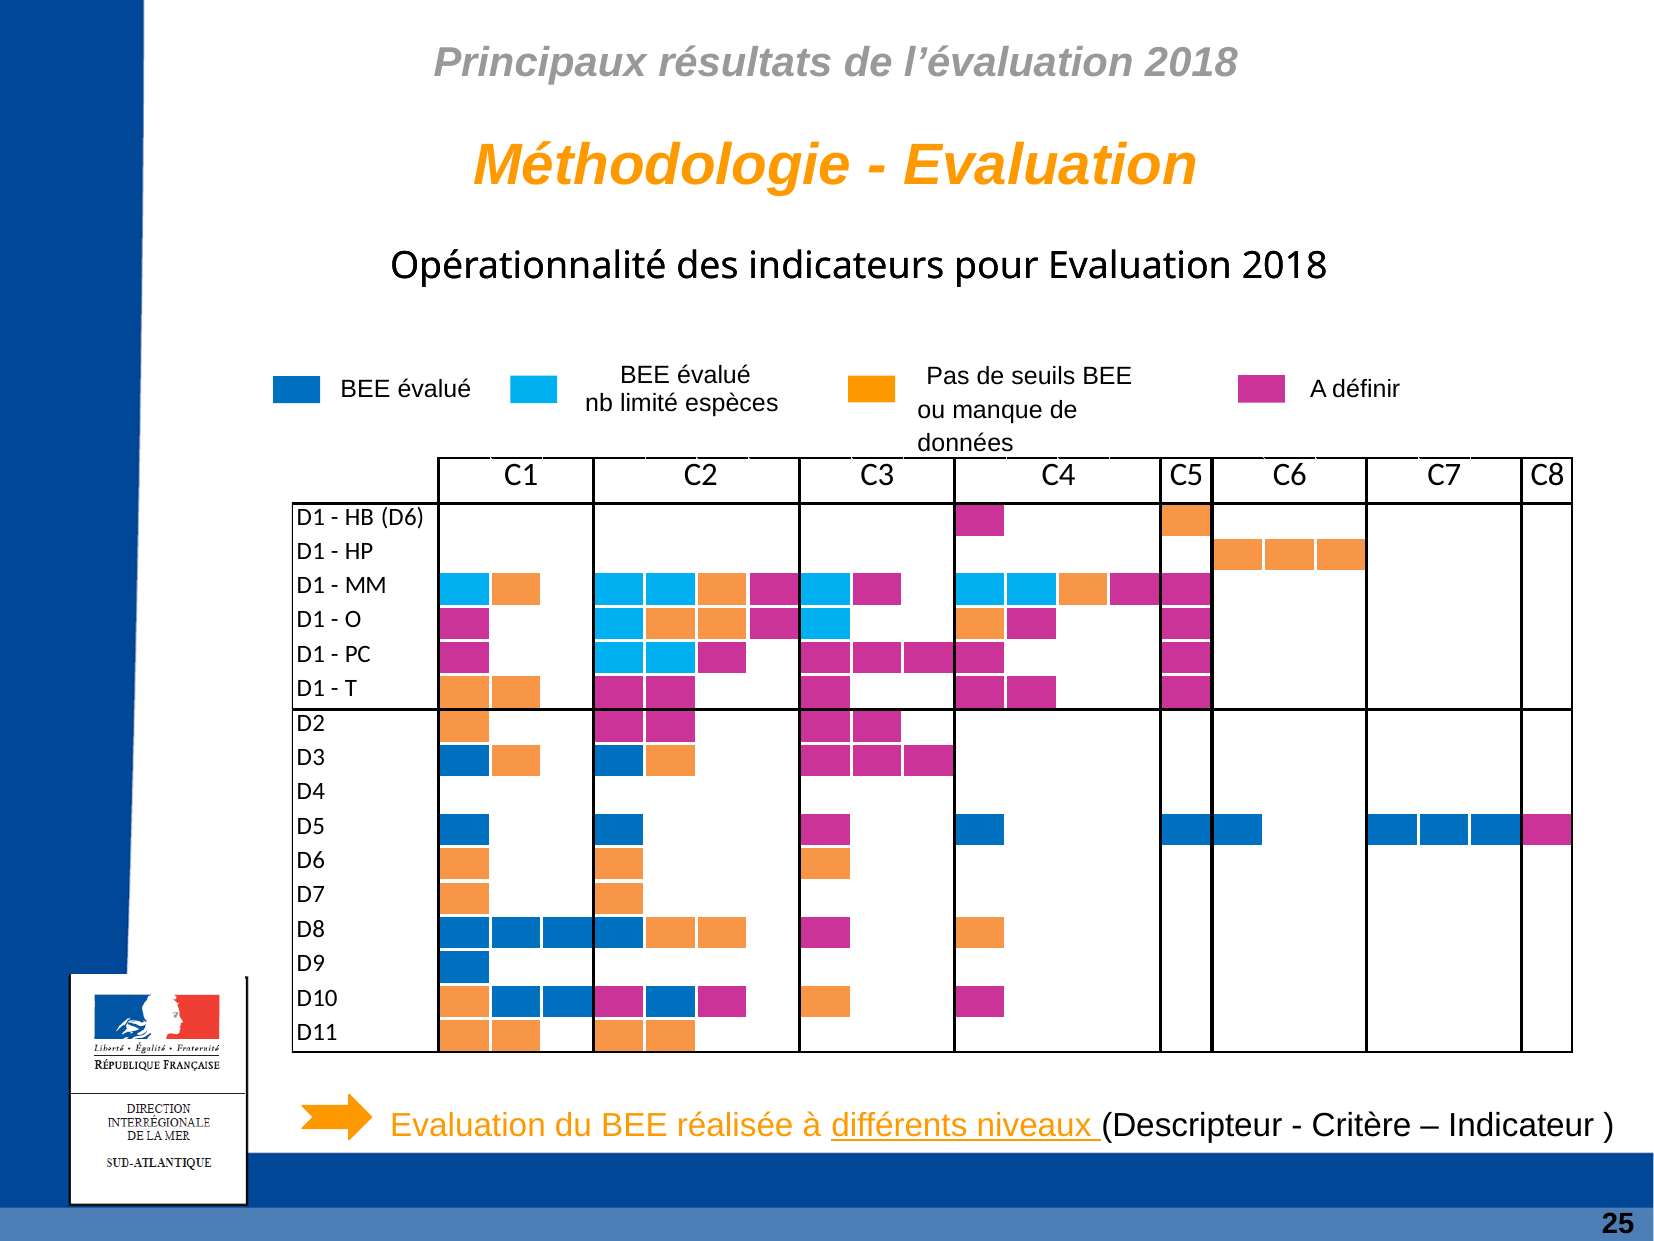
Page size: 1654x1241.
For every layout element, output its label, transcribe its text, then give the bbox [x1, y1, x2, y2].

text_box Evaluation du BEE réalisée à différents niveaux (Descripteur - Critère – Indicateur ) [375, 1075, 1654, 1152]
text_box [510, 375, 558, 404]
text_box Principaux résultats de l’évaluation 2018 Méthodologie - Evaluation [236, 31, 1436, 230]
text_box [302, 1094, 372, 1140]
picture [0, 0, 1654, 1241]
text_box Pas de seuils BEE ou manque de données [902, 349, 1175, 457]
text_box [848, 375, 896, 403]
text_box [1238, 375, 1285, 403]
text_box [273, 376, 316, 404]
text_box BEE évalué [316, 367, 487, 412]
text_box A définir [1286, 367, 1416, 411]
text_box BEE évalué nb limité espèces [561, 353, 801, 425]
text_box Opérationnalité des indicateurs pour Evaluation 2018 [362, 237, 1344, 296]
